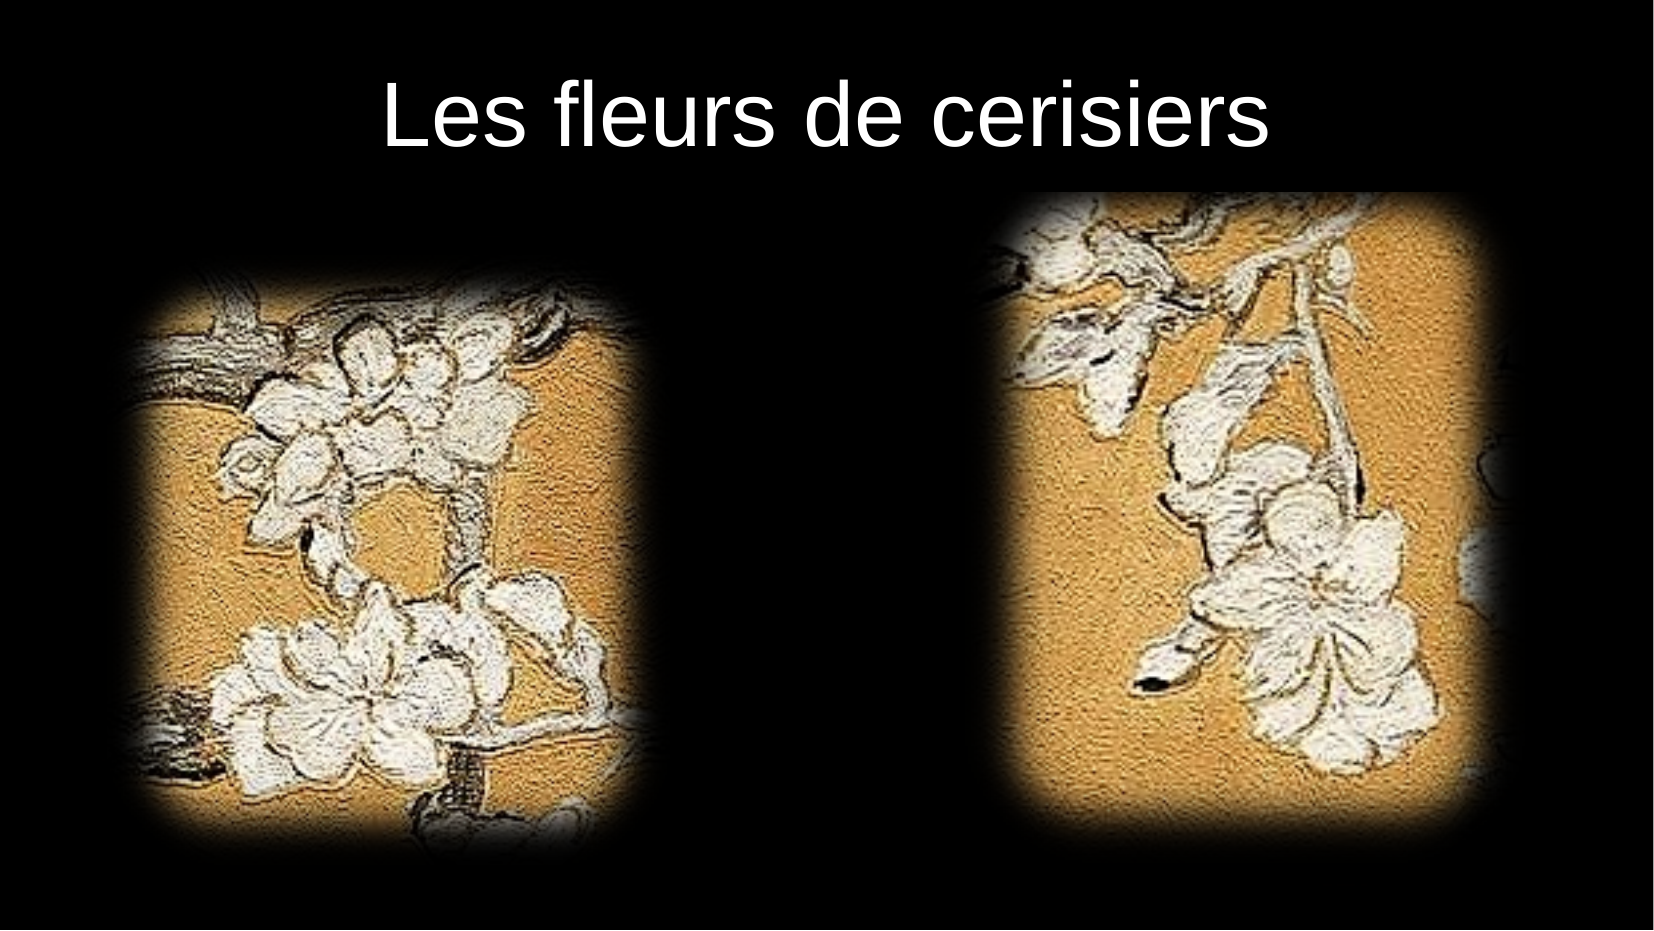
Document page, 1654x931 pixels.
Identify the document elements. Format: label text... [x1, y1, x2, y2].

title Les fleurs de cerisiers [82, 37, 1571, 193]
picture [944, 192, 1548, 886]
picture [88, 236, 691, 886]
